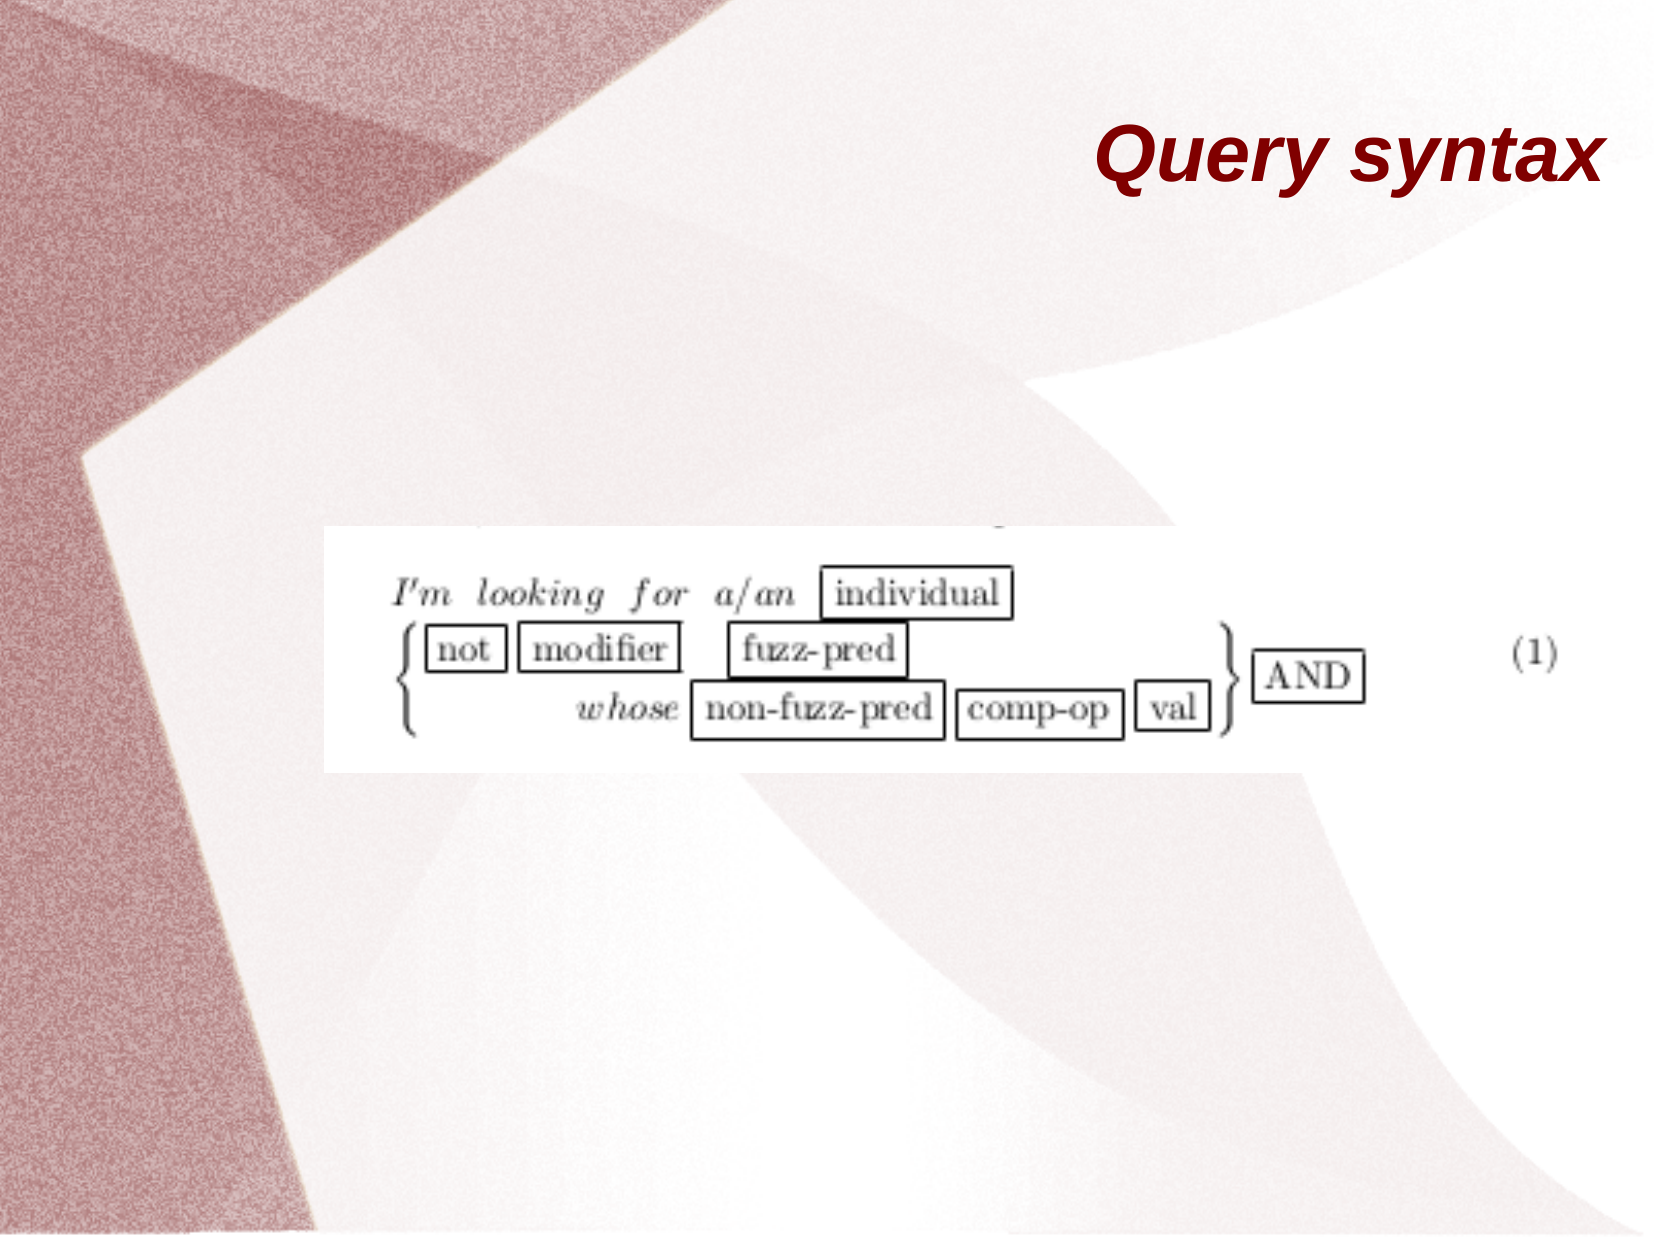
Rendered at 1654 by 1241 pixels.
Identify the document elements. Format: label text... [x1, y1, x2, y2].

picture [0, 0, 1654, 1241]
title Query syntax [596, 49, 1607, 257]
